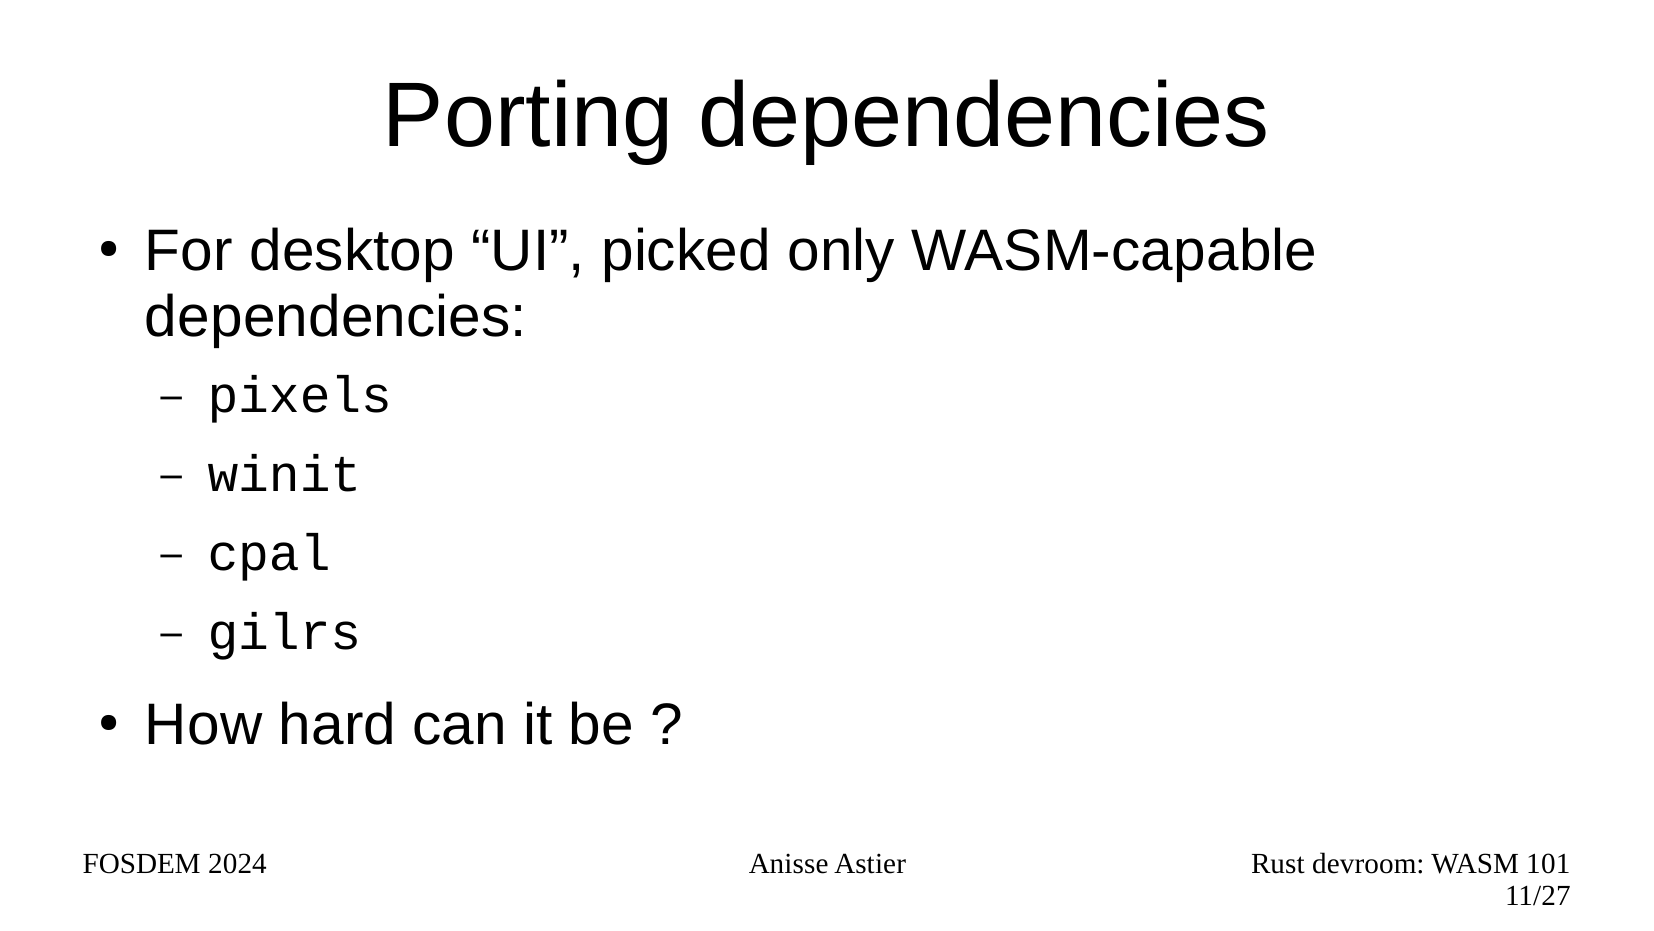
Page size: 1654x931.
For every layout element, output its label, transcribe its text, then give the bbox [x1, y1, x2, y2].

list For desktop “UI”, picked only WASM-capable dependencies: pixels winit cpal gilrs How hard can it be ? [82, 217, 1571, 758]
title Porting dependencies [82, 37, 1571, 193]
